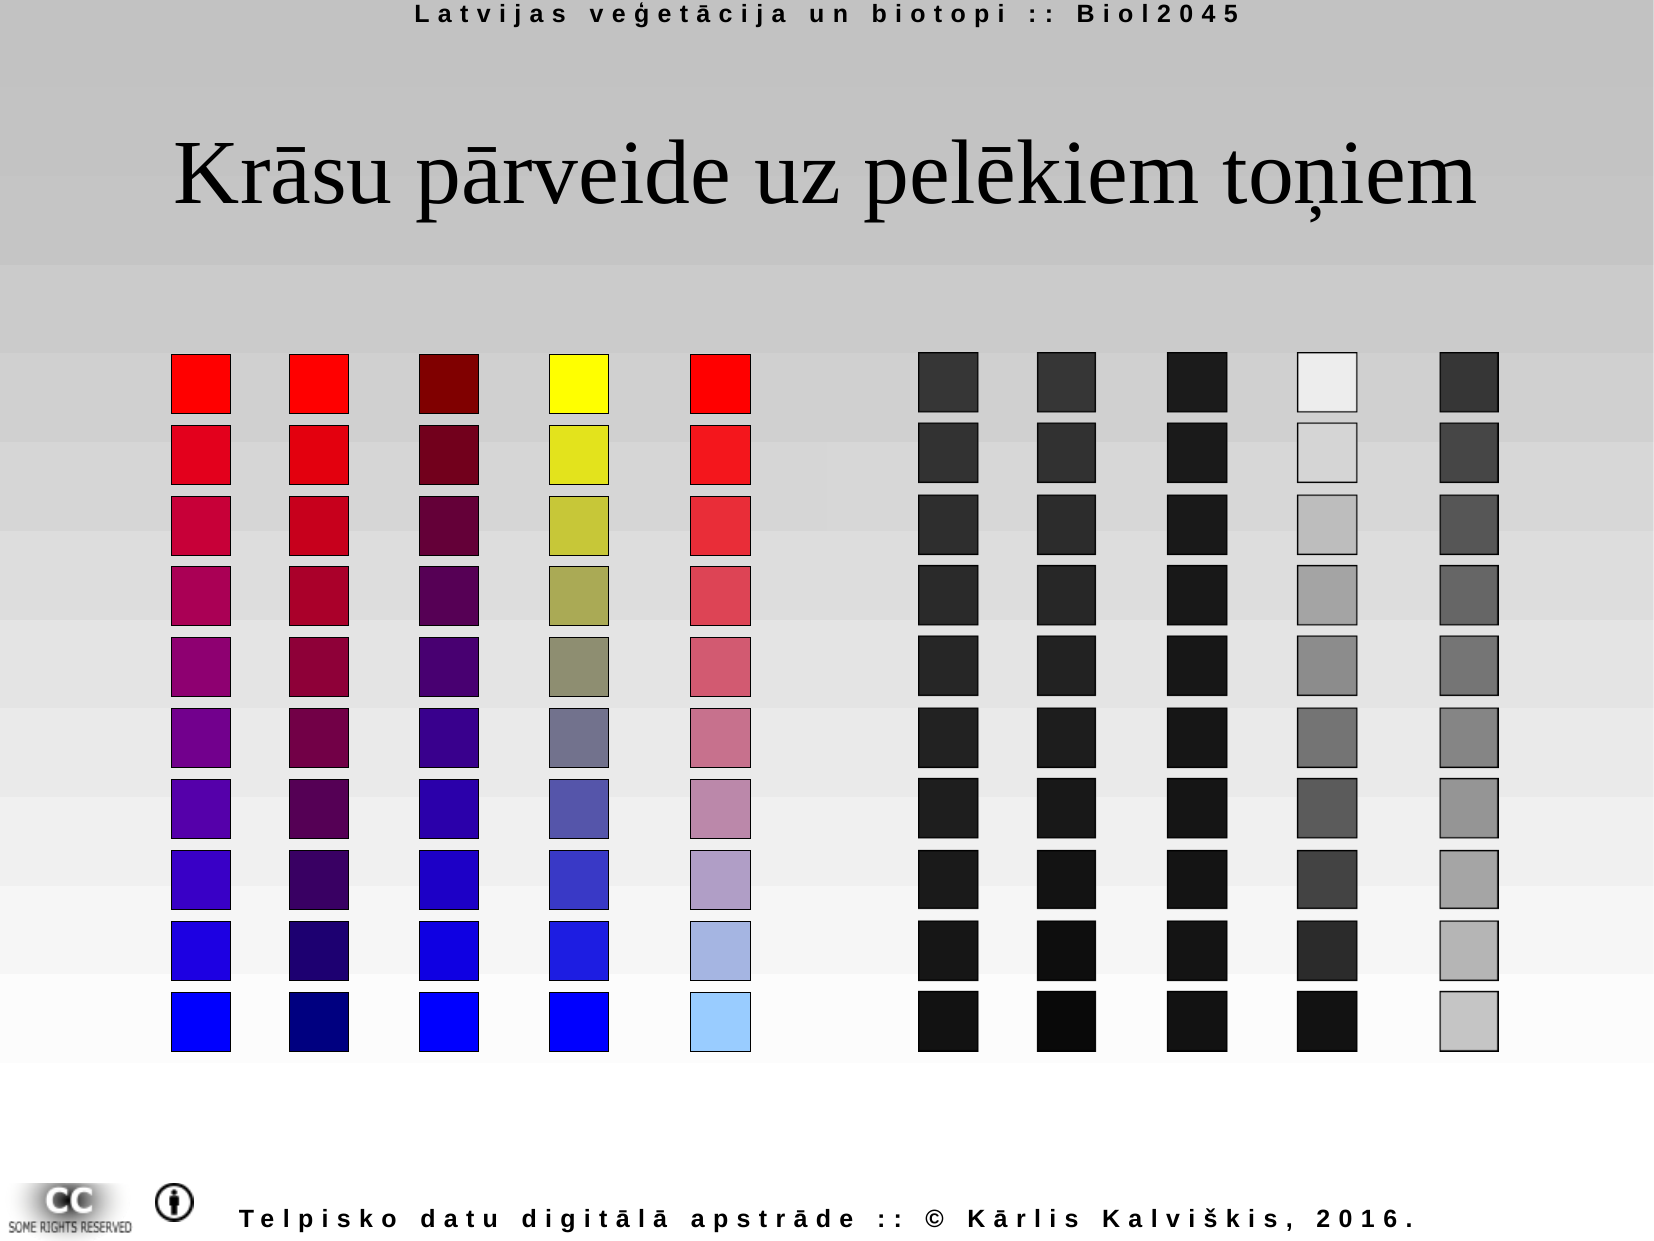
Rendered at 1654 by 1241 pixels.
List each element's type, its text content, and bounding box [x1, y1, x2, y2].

text_box [690, 708, 751, 768]
text_box [419, 921, 479, 981]
picture [0, 0, 1654, 1241]
text_box [690, 496, 751, 556]
title Krāsu pārveide uz pelēkiem toņiem [29, 49, 1625, 296]
text_box [289, 921, 349, 981]
text_box [690, 850, 751, 910]
text_box [289, 779, 349, 839]
text_box [419, 637, 479, 697]
text_box [549, 425, 609, 485]
text_box [549, 496, 609, 556]
text_box [549, 566, 609, 626]
text_box [171, 708, 231, 768]
text_box [419, 779, 479, 839]
text_box [549, 637, 609, 697]
text_box [289, 992, 349, 1052]
text_box [549, 850, 609, 910]
text_box [289, 566, 349, 626]
text_box [690, 779, 751, 839]
text_box [171, 425, 231, 485]
text_box [549, 708, 609, 768]
text_box [690, 637, 751, 697]
text_box [419, 354, 479, 414]
text_box [549, 779, 609, 839]
text_box [171, 992, 231, 1052]
text_box [289, 708, 349, 768]
text_box [171, 566, 231, 626]
text_box [289, 354, 349, 414]
text_box [171, 637, 231, 697]
text_box [419, 425, 479, 485]
text_box [549, 354, 609, 414]
text_box [419, 992, 479, 1052]
text_box [289, 425, 349, 485]
text_box [171, 779, 231, 839]
text_box [171, 921, 231, 981]
text_box [289, 496, 349, 556]
text_box [419, 566, 479, 626]
text_box [289, 637, 349, 697]
text_box [419, 496, 479, 556]
text_box [419, 850, 479, 910]
text_box [419, 708, 479, 768]
text_box [690, 425, 751, 485]
text_box [690, 992, 751, 1052]
text_box [690, 354, 751, 414]
text_box [171, 496, 231, 556]
text_box [690, 921, 751, 981]
text_box [549, 921, 609, 981]
text_box [690, 566, 751, 626]
text_box [289, 850, 349, 910]
text_box [171, 850, 231, 910]
text_box [549, 992, 609, 1052]
text_box [171, 354, 231, 414]
